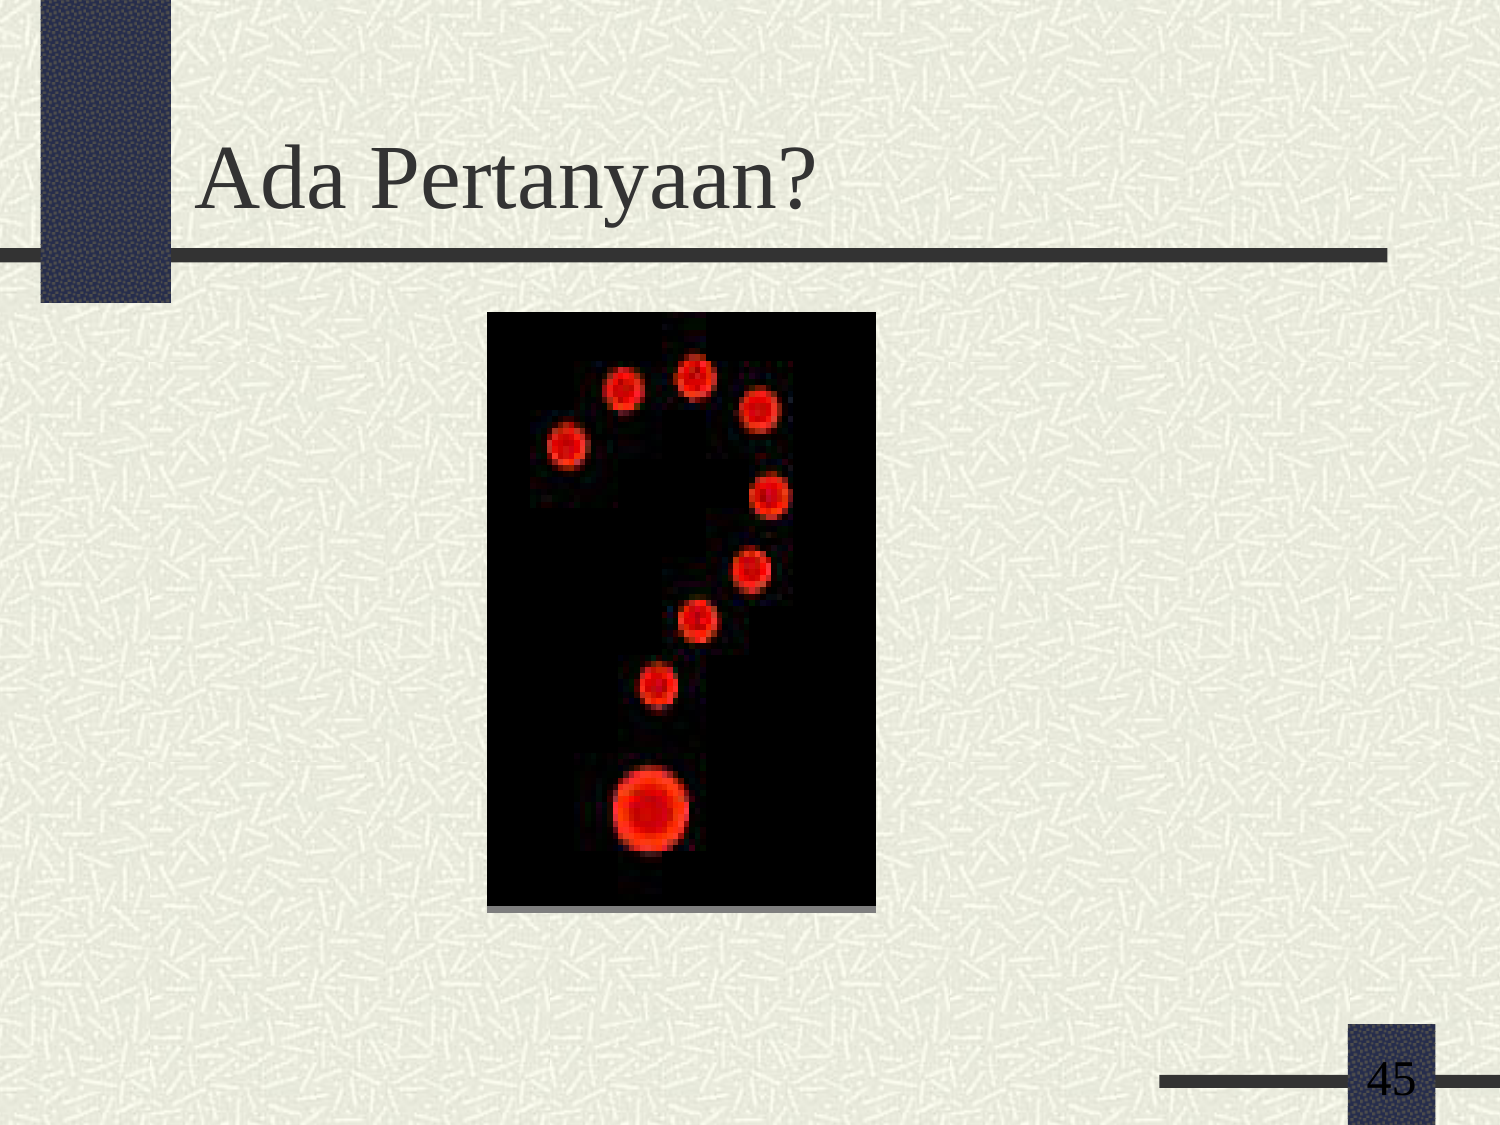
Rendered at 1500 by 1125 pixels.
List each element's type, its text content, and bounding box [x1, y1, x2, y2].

title Ada Pertanyaan? [179, 46, 1455, 235]
picture [0, 0, 1500, 1125]
